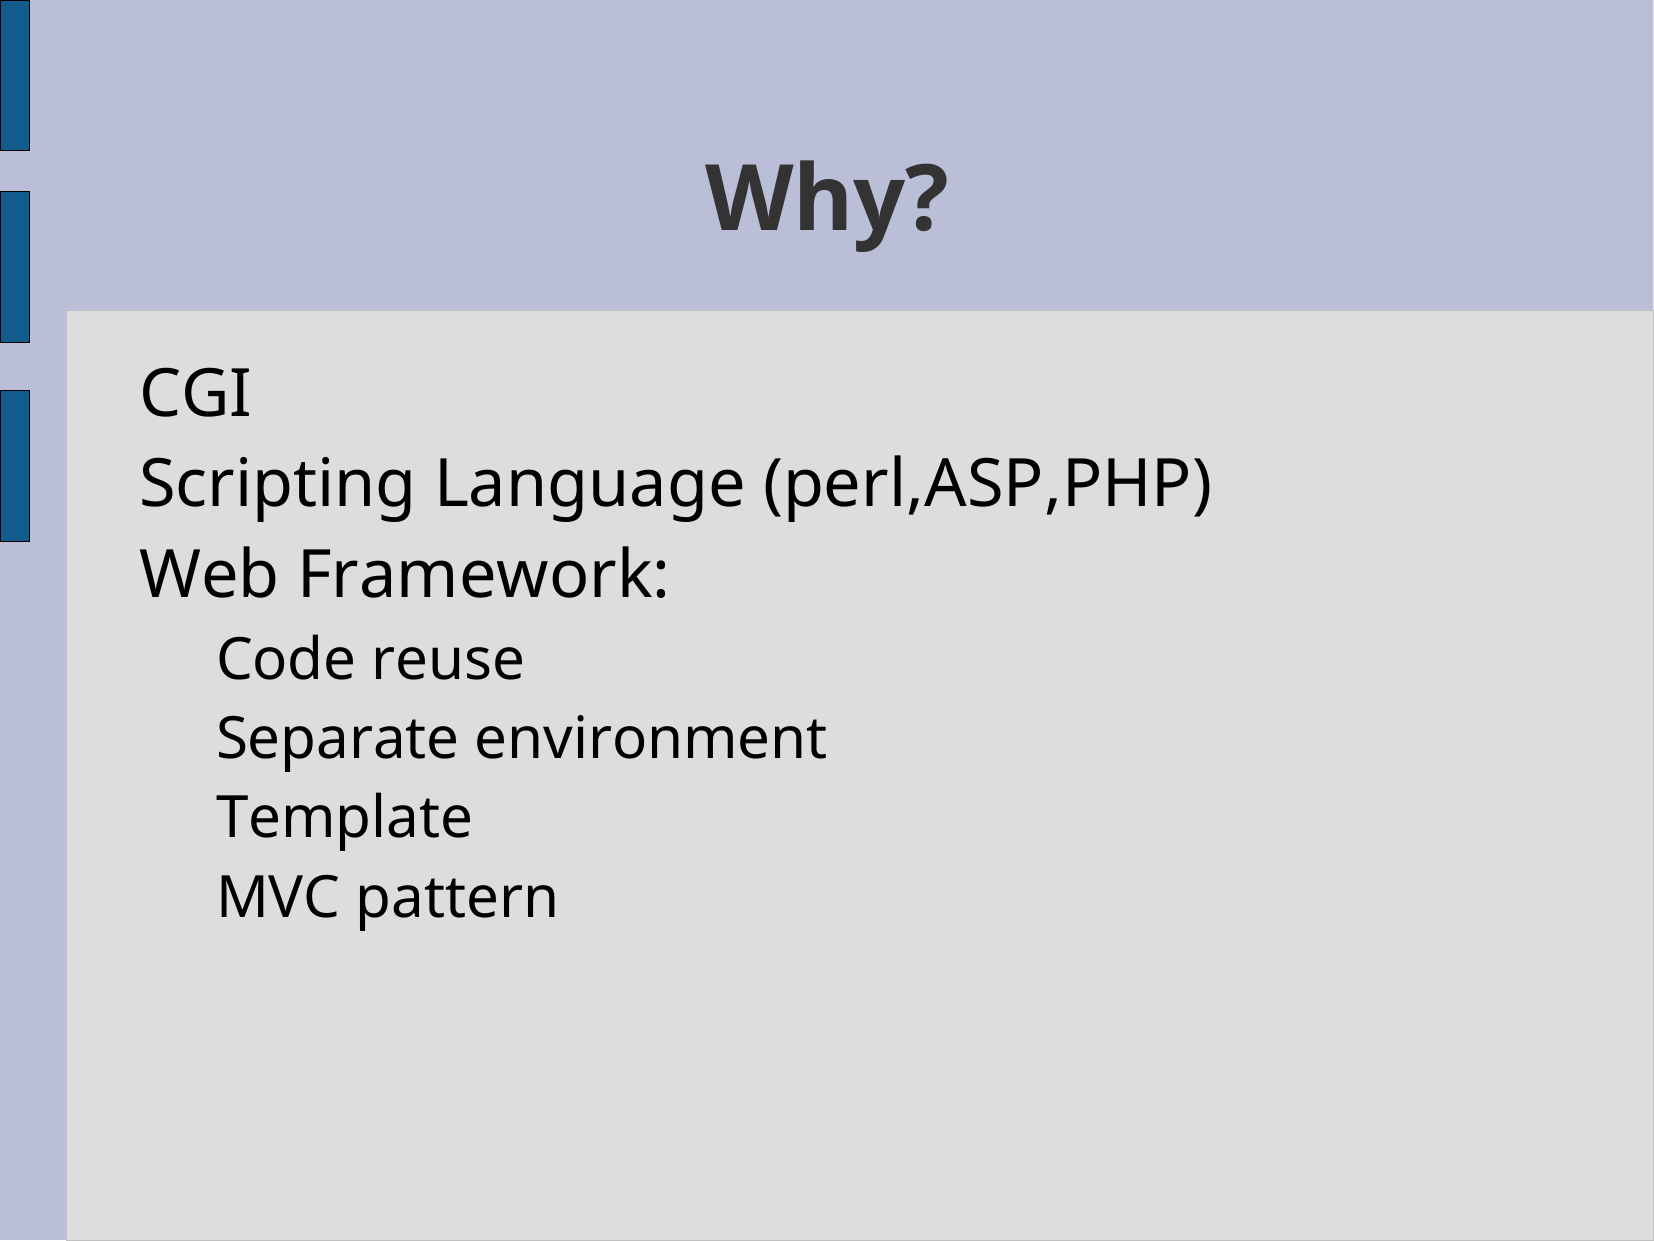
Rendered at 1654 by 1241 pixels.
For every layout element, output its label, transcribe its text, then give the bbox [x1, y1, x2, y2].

list CGI Scripting Language (perl,ASP,PHP) Web Framework: Code reuse Separate environment Template MVC pattern [121, 344, 1534, 1112]
title Why? [121, 91, 1534, 299]
